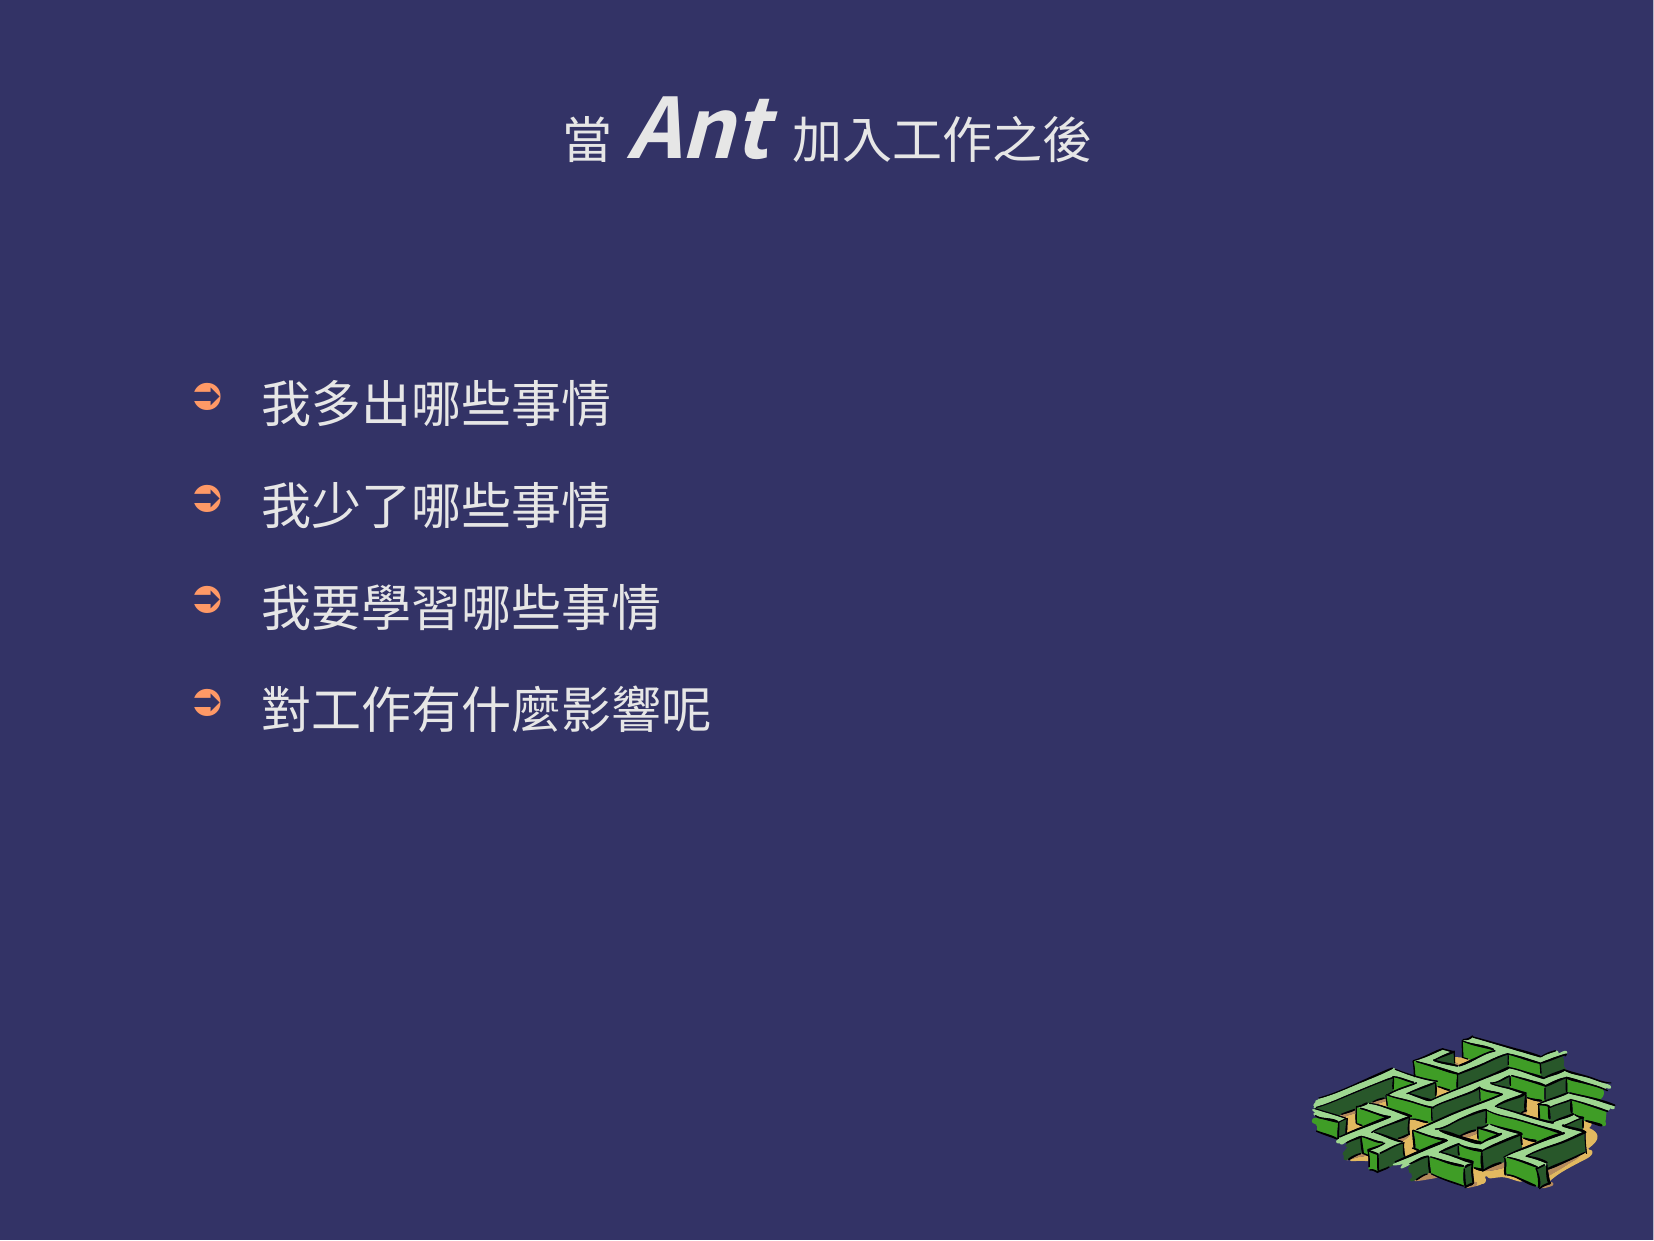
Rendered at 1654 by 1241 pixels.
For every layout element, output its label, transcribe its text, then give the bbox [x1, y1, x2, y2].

list 我多出哪些事情 我少了哪些事情 我要學習哪些事情 對工作有什麼影響呢 [178, 364, 1570, 1147]
title 當Ant加入工作之後 [121, 19, 1534, 227]
